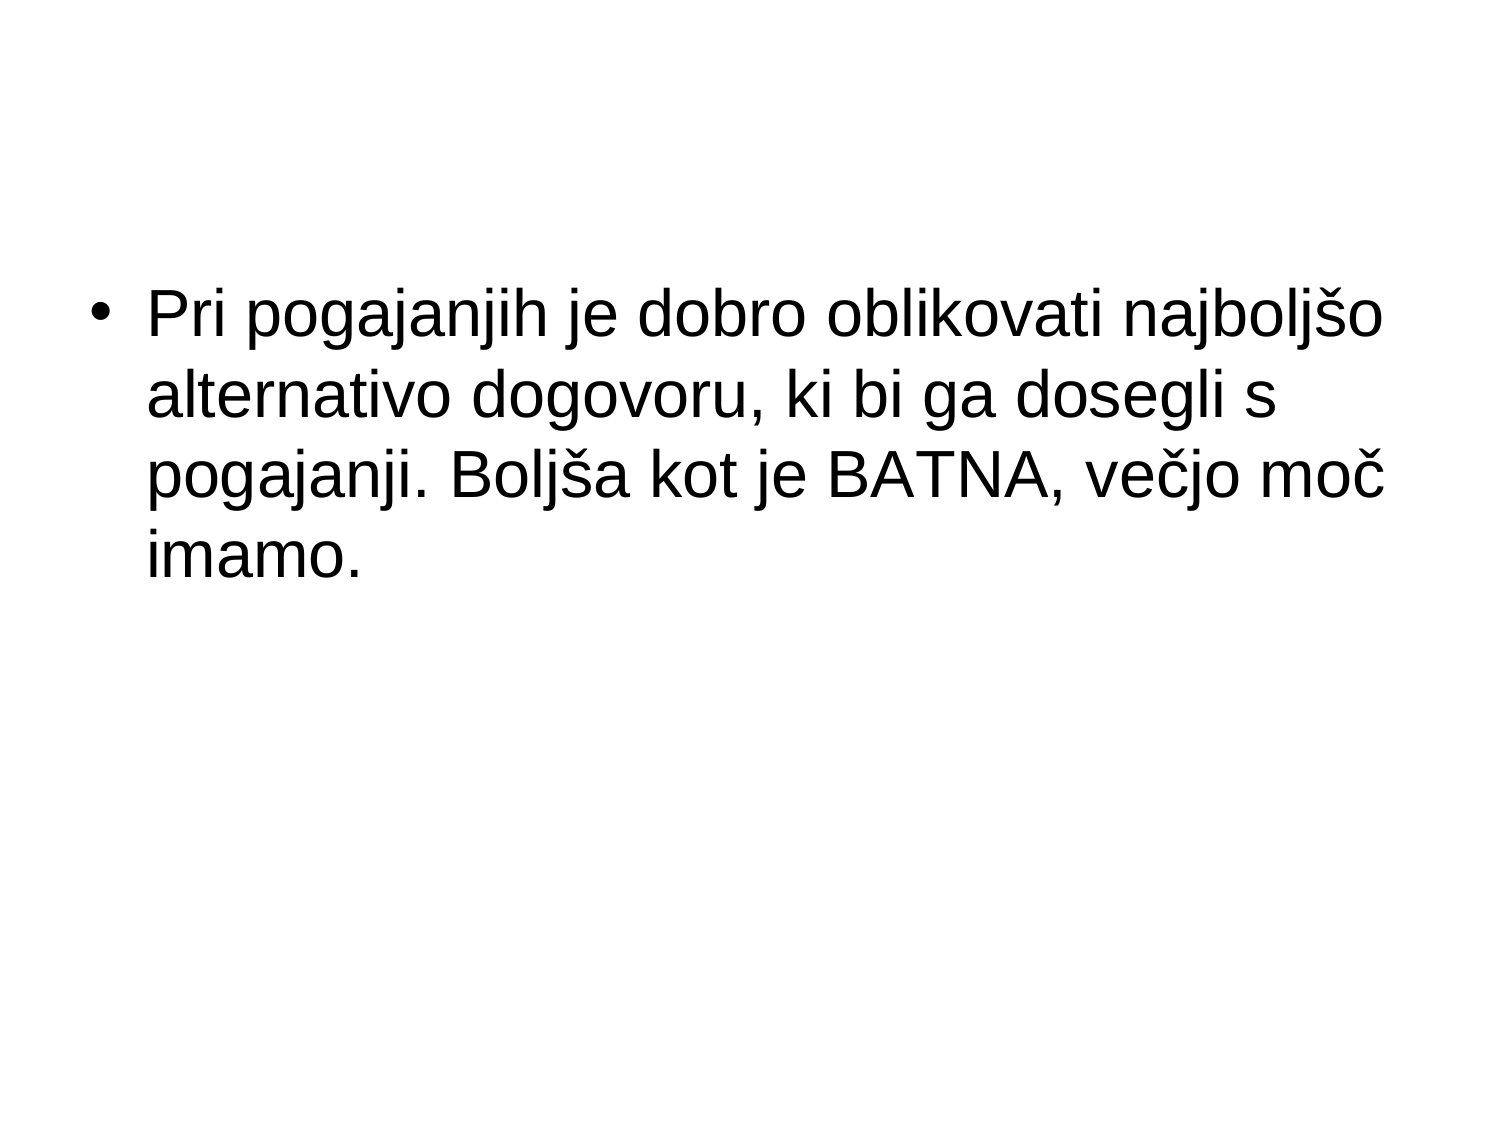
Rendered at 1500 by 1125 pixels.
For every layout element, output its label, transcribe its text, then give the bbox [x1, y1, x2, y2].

list Pri pogajanjih je dobro oblikovati najboljšo alternativo dogovoru, ki bi ga dosegli s pogajanji. Boljša kot je BATNA, večjo moč imamo. [75, 262, 1426, 1006]
